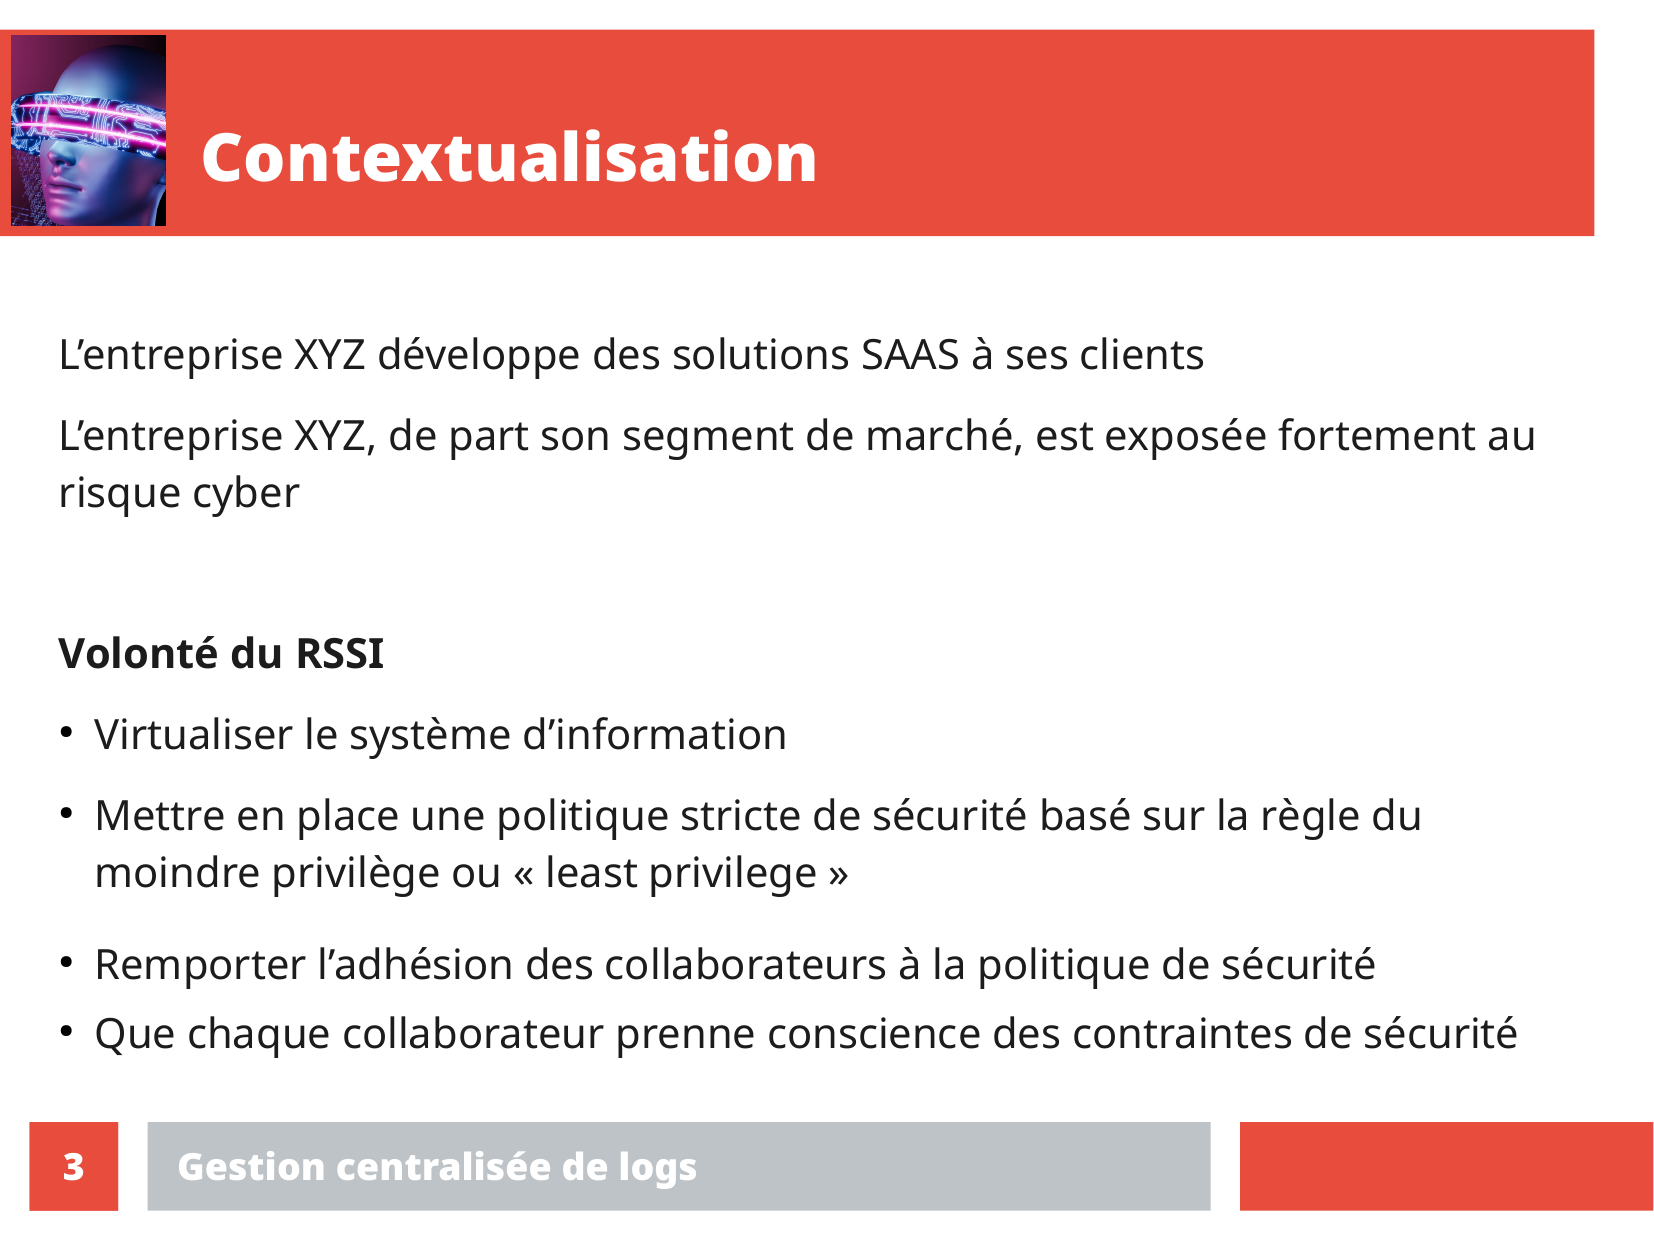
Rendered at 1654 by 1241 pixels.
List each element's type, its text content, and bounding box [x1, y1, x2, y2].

title Contextualisation [200, 53, 1571, 201]
picture [11, 35, 166, 226]
list L’entreprise XYZ développe des solutions SAAS à ses clients L’entreprise XYZ, de part son segment de marché, est exposée fortement au risque cyber Volonté du RSSI Virtualiser le système d’information Mettre en place une politique stricte de sécurité basé sur la règle du moindre privilège ou « least privilege » Remporter l’adhésion des collaborateurs à la politique de sécurité Que chaque collaborateur prenne conscience des contraintes de sécurité [59, 324, 1565, 1093]
